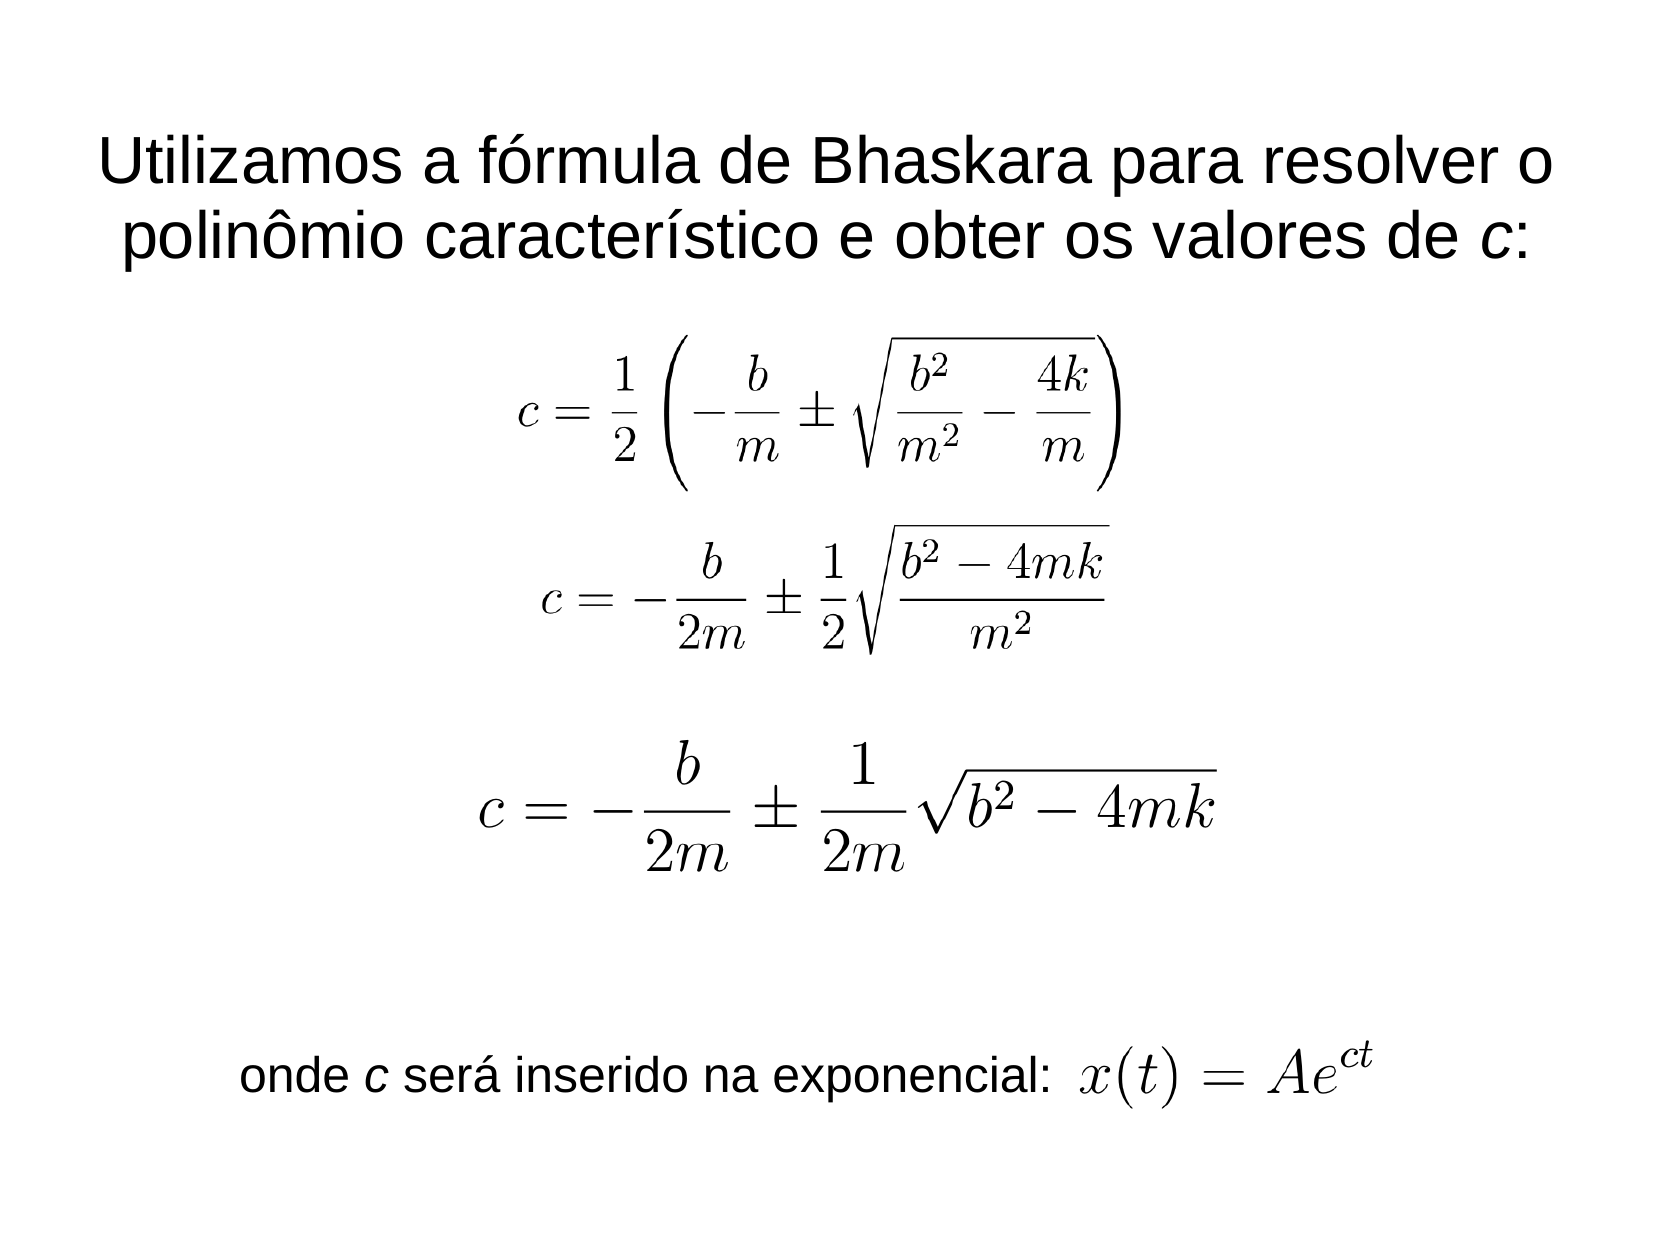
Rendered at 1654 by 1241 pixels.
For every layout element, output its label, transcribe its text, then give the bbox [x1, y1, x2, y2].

picture [1051, 1023, 1397, 1123]
picture [460, 720, 1248, 895]
picture [466, 318, 1182, 686]
text_box onde c será inserido na exponencial: [224, 1039, 1068, 1111]
subtitle Utilizamos a fórmula de Bhaskara para resolver o polinômio característico e obter os valores de c: [82, 49, 1571, 497]
